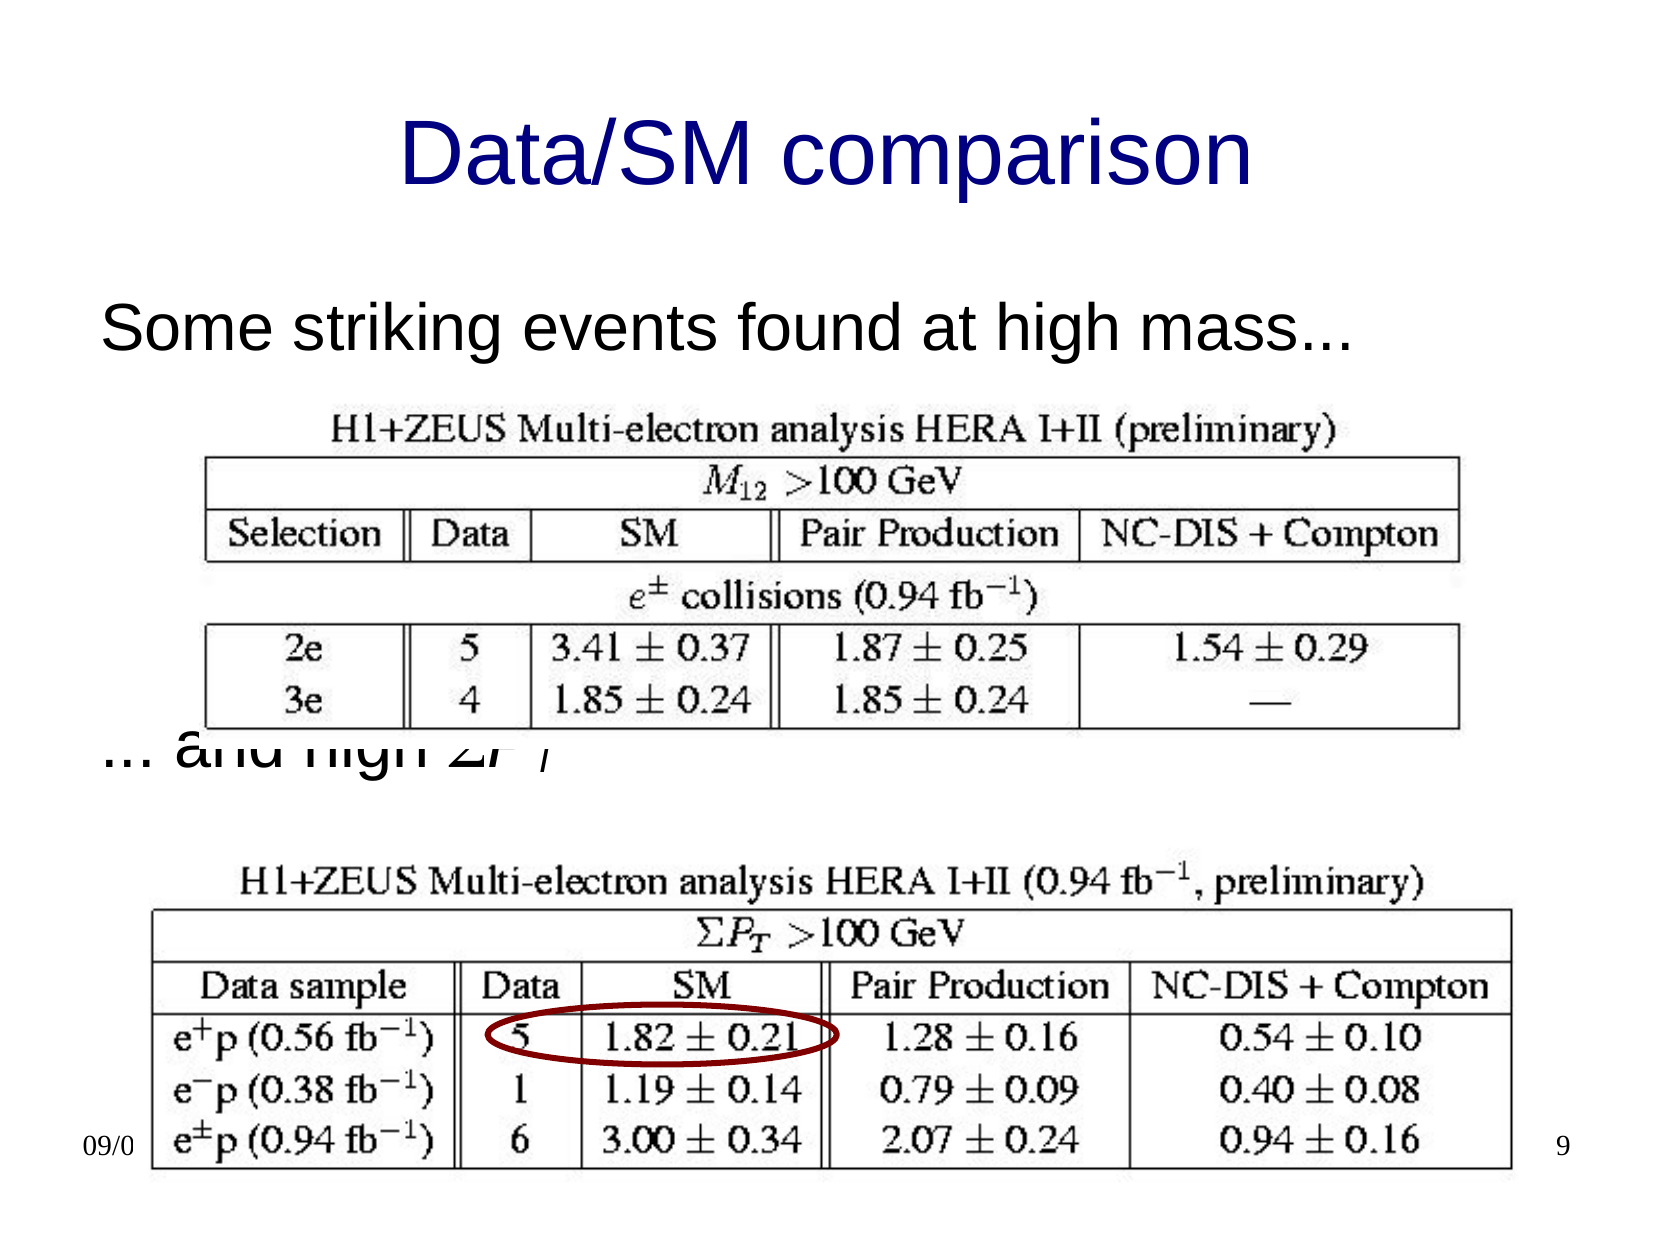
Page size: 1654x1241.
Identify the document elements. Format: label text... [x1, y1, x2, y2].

list Some striking events found at high mass... ... and high SPT [82, 290, 1571, 1109]
picture [199, 388, 1469, 750]
title Data/SM comparison [82, 49, 1571, 257]
picture [133, 832, 1536, 1191]
